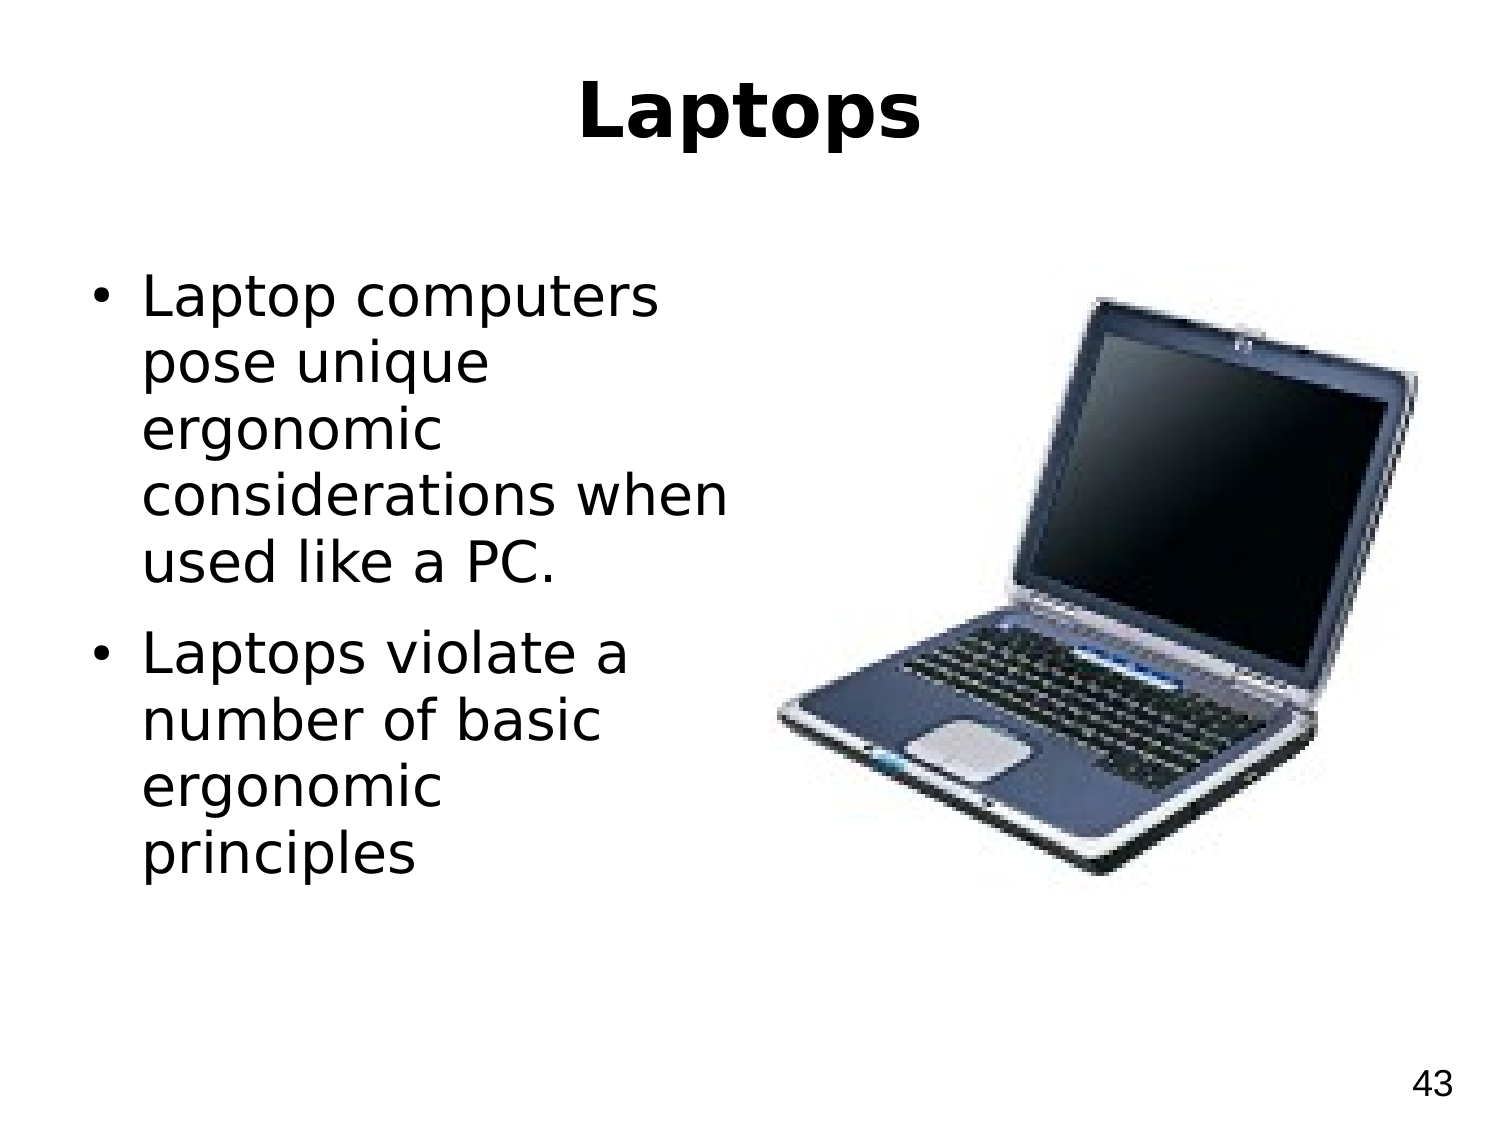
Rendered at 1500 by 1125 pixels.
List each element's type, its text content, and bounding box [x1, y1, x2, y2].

title Laptops [75, 44, 1425, 177]
picture [769, 263, 1423, 916]
list Laptop computers pose unique ergonomic considerations when used like a PC. Laptops violate a number of basic ergonomic principles [75, 263, 734, 916]
